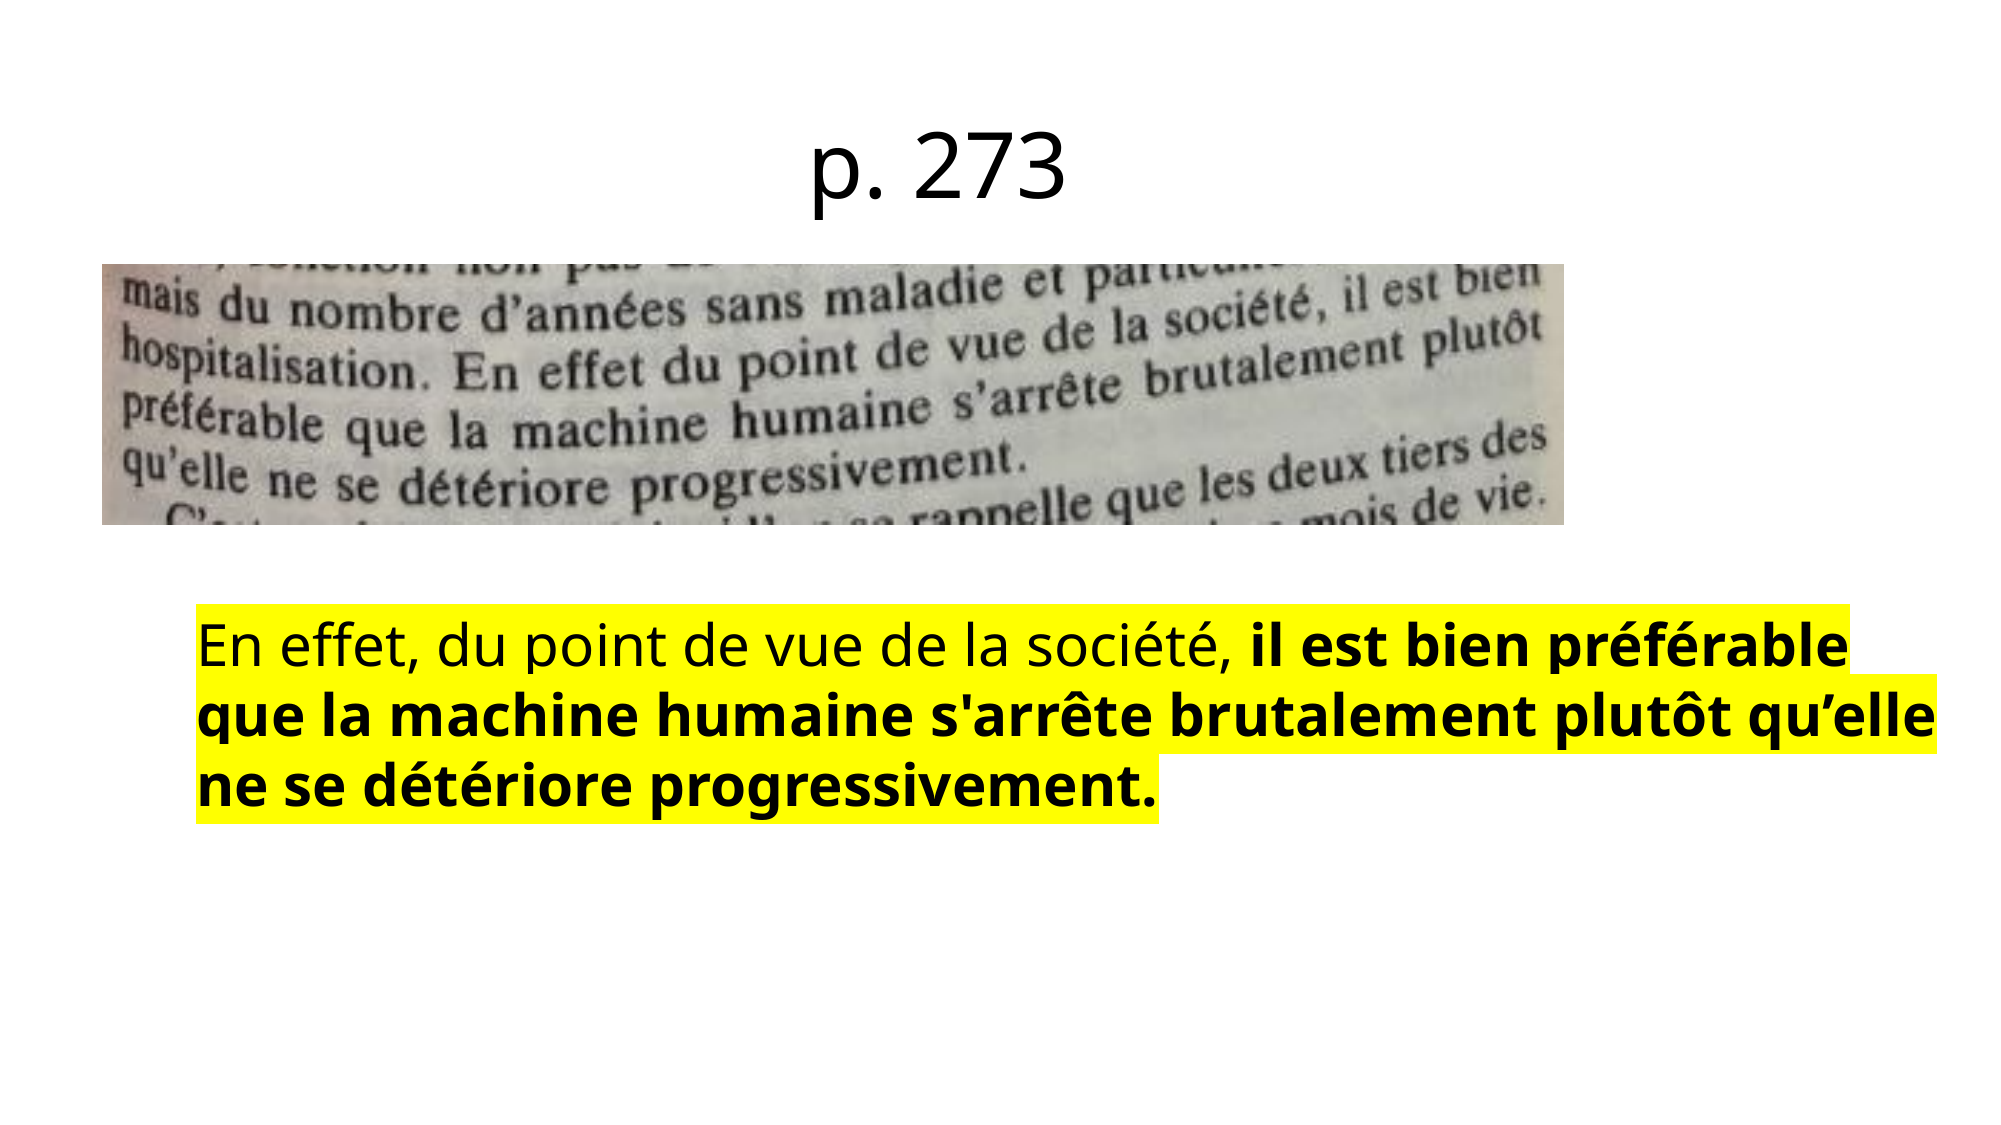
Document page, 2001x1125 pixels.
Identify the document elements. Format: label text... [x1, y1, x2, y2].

text_box En effet, du point de vue de la société, il est bien préférable que la machine humaine s'arrête brutalement plutôt qu’elle ne se détériore progressivement. [181, 601, 1970, 826]
picture [102, 264, 1564, 525]
title p. 273 [543, 59, 1334, 264]
